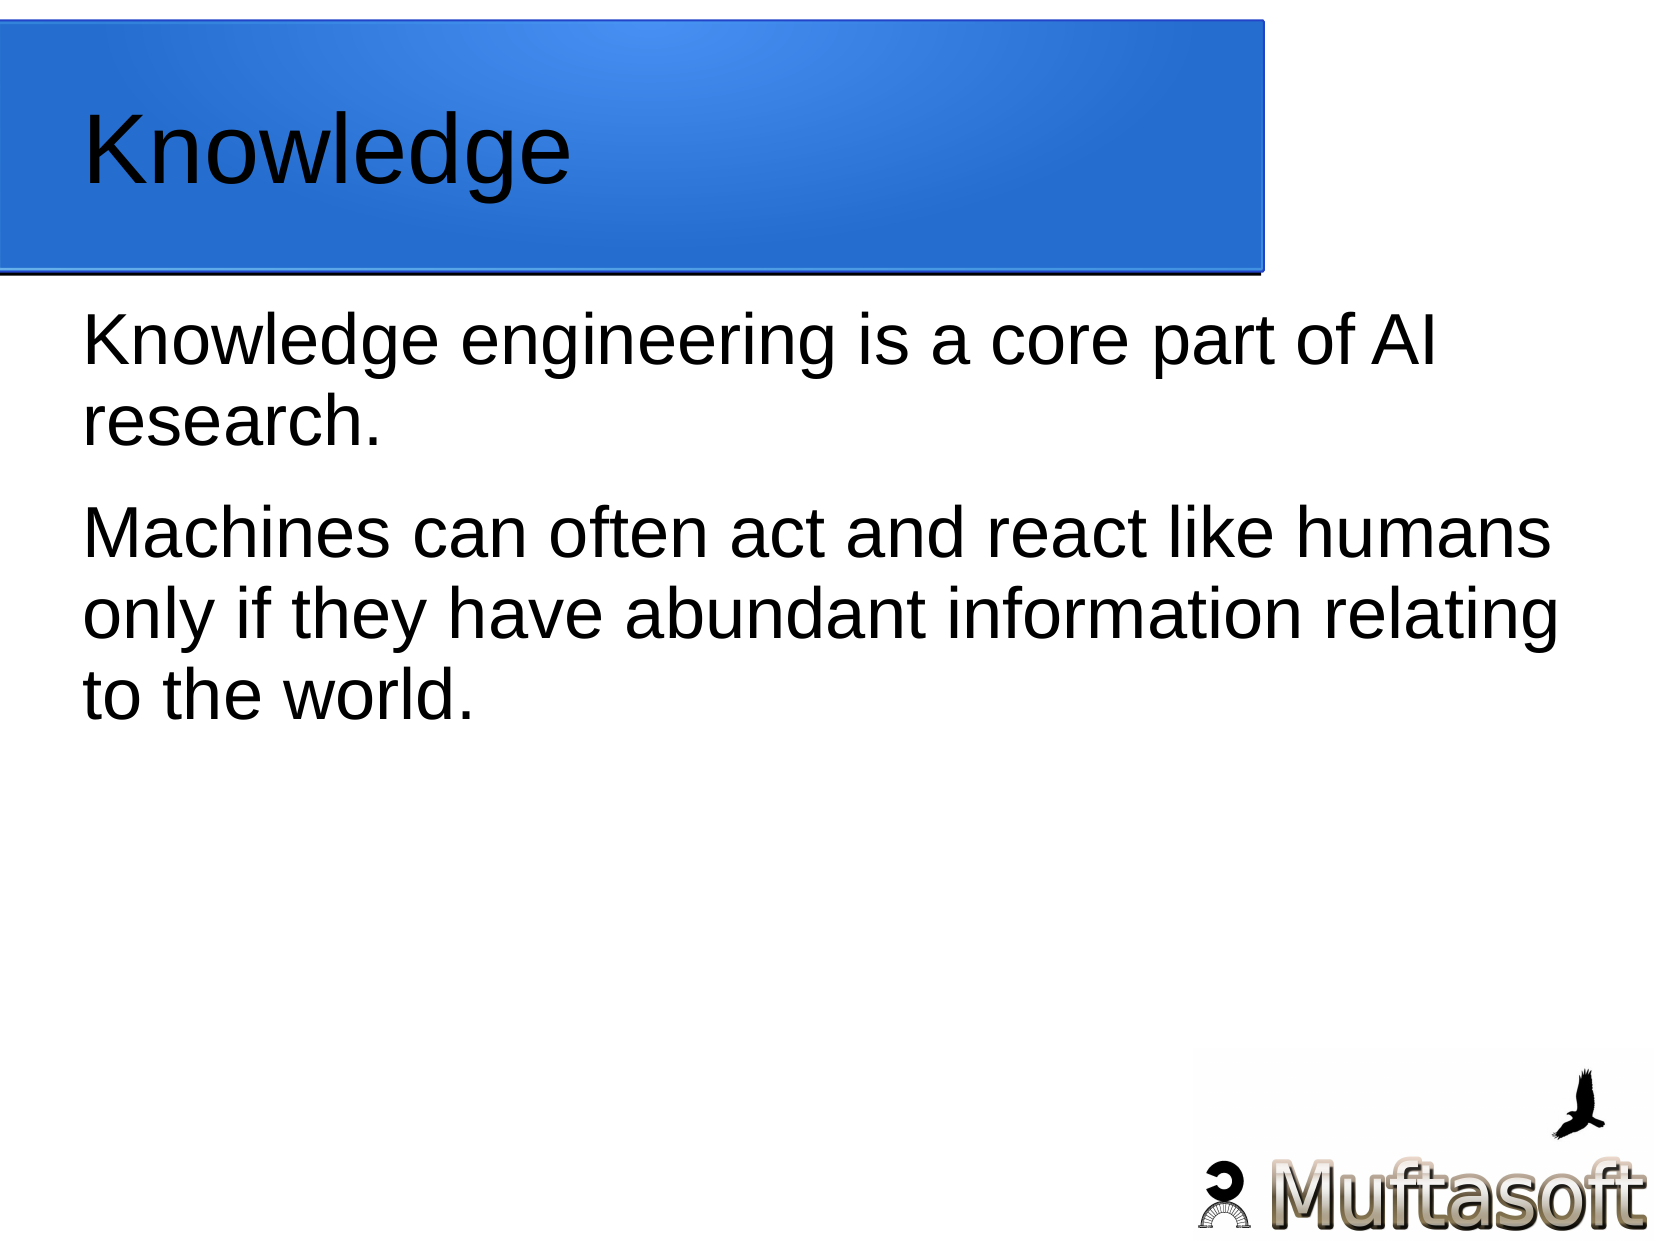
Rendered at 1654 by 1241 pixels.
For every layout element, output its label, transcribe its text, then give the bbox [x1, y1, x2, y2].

picture [1193, 1048, 1654, 1241]
list Knowledge engineering is a core part of AI research. Machines can often act and react like humans only if they have abundant information relating to the world. [82, 299, 1571, 1019]
title Knowledge [82, 47, 1235, 252]
